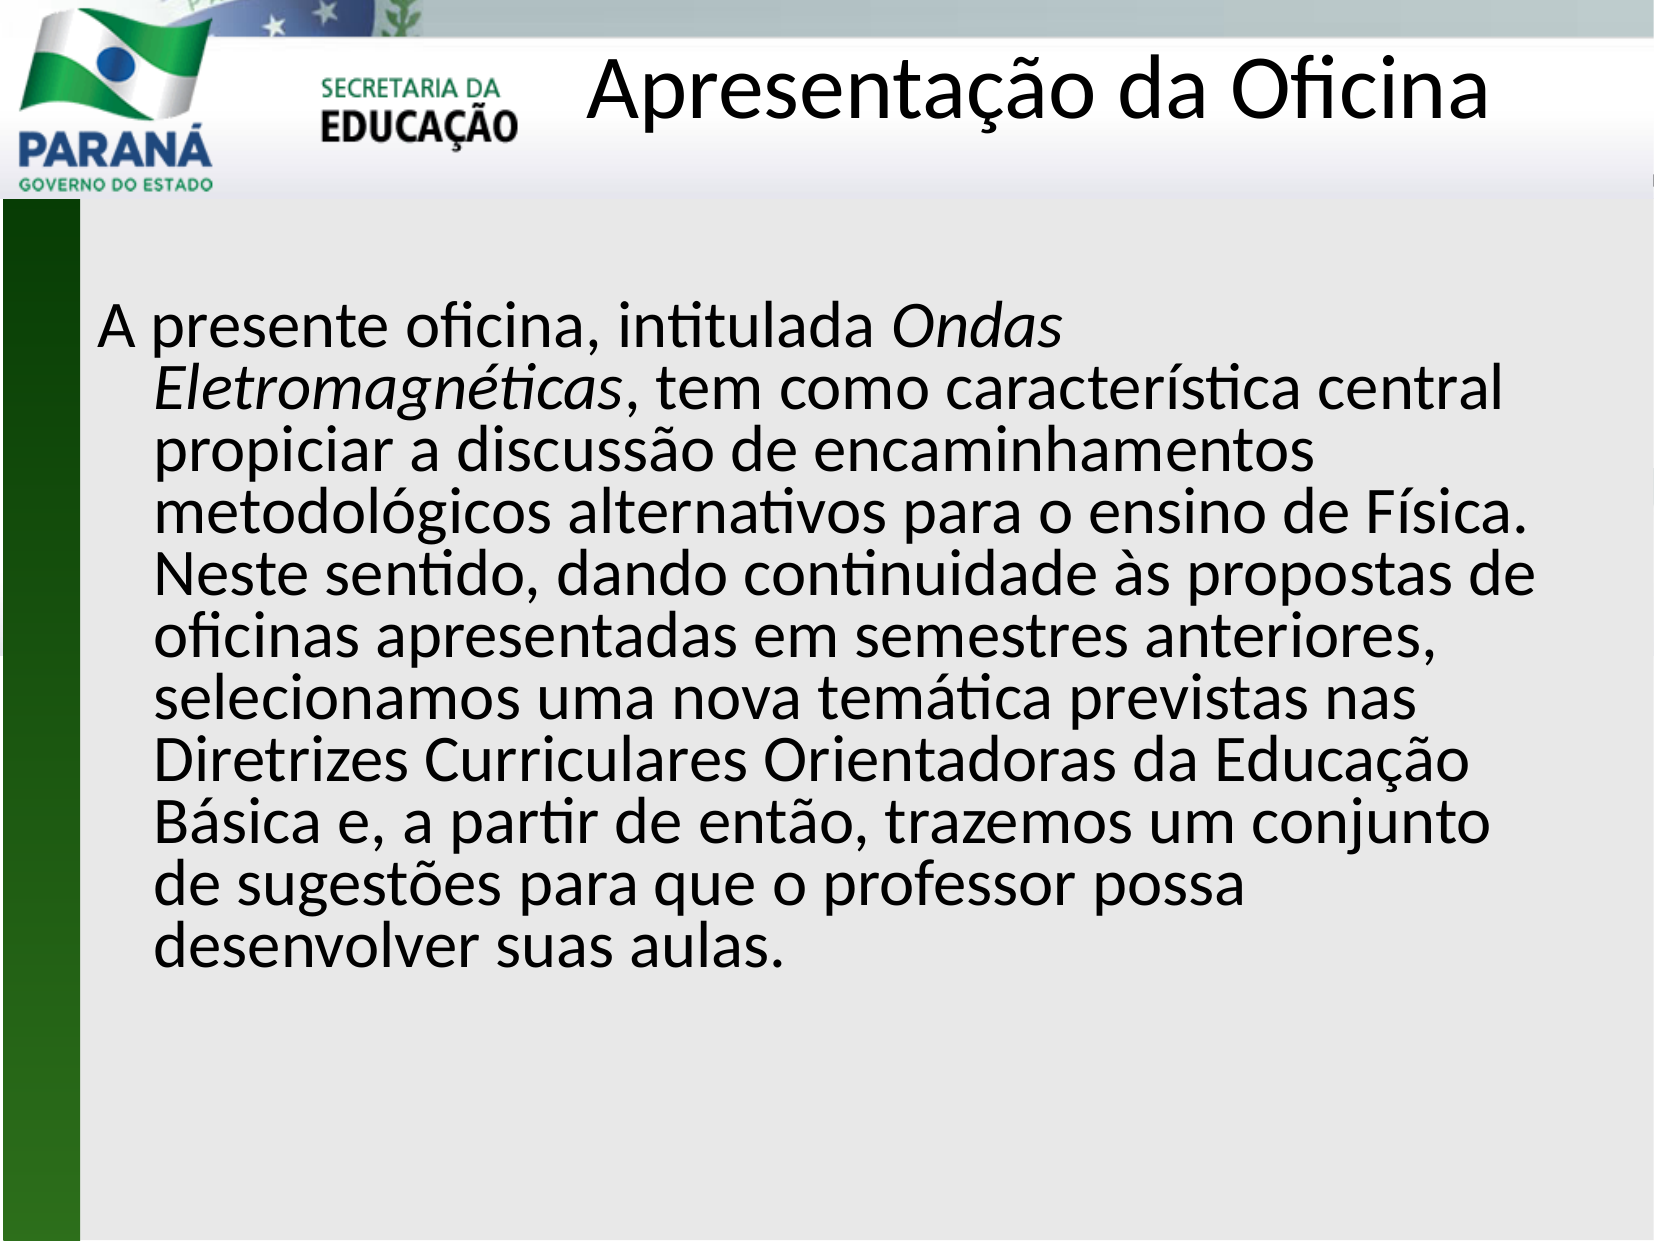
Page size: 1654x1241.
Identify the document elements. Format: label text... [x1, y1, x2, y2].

title Apresentação da Oficina [425, 42, 1654, 263]
picture [0, 0, 1654, 199]
list A presente oficina, intitulada Ondas Eletromagnéticas, tem como característica central propiciar a discussão de encaminhamentos metodológicos alternativos para o ensino de Física. Neste sentido, dando continuidade às propostas de oficinas apresentadas em semestres anteriores, selecionamos uma nova temática previstas nas Diretrizes Curriculares Orientadoras da Educação Básica e, a partir de então, trazemos um conjunto de sugestões para que o professor possa desenvolver suas aulas. [82, 290, 1568, 1164]
